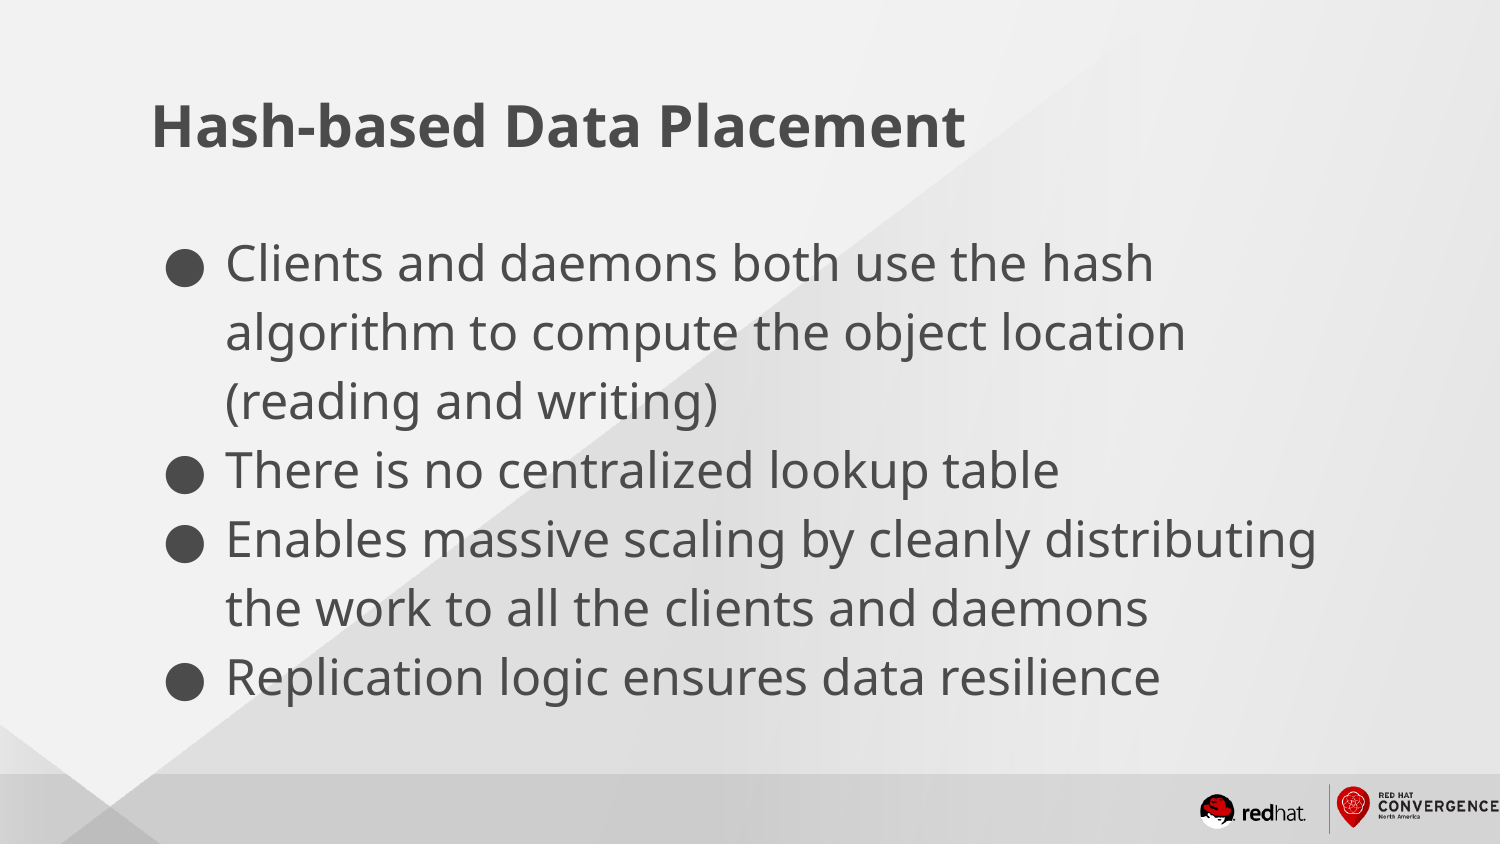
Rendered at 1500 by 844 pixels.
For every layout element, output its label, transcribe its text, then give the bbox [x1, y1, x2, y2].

picture [0, 0, 1500, 844]
text_box Hash-based Data Placement [135, 0, 1365, 175]
text_box Clients and daemons both use the hash algorithm to compute the object location (reading and writing) There is no centralized lookup table Enables massive scaling by cleanly distributing the work to all the clients and daemons Replication logic ensures data resilience [135, 207, 1409, 728]
